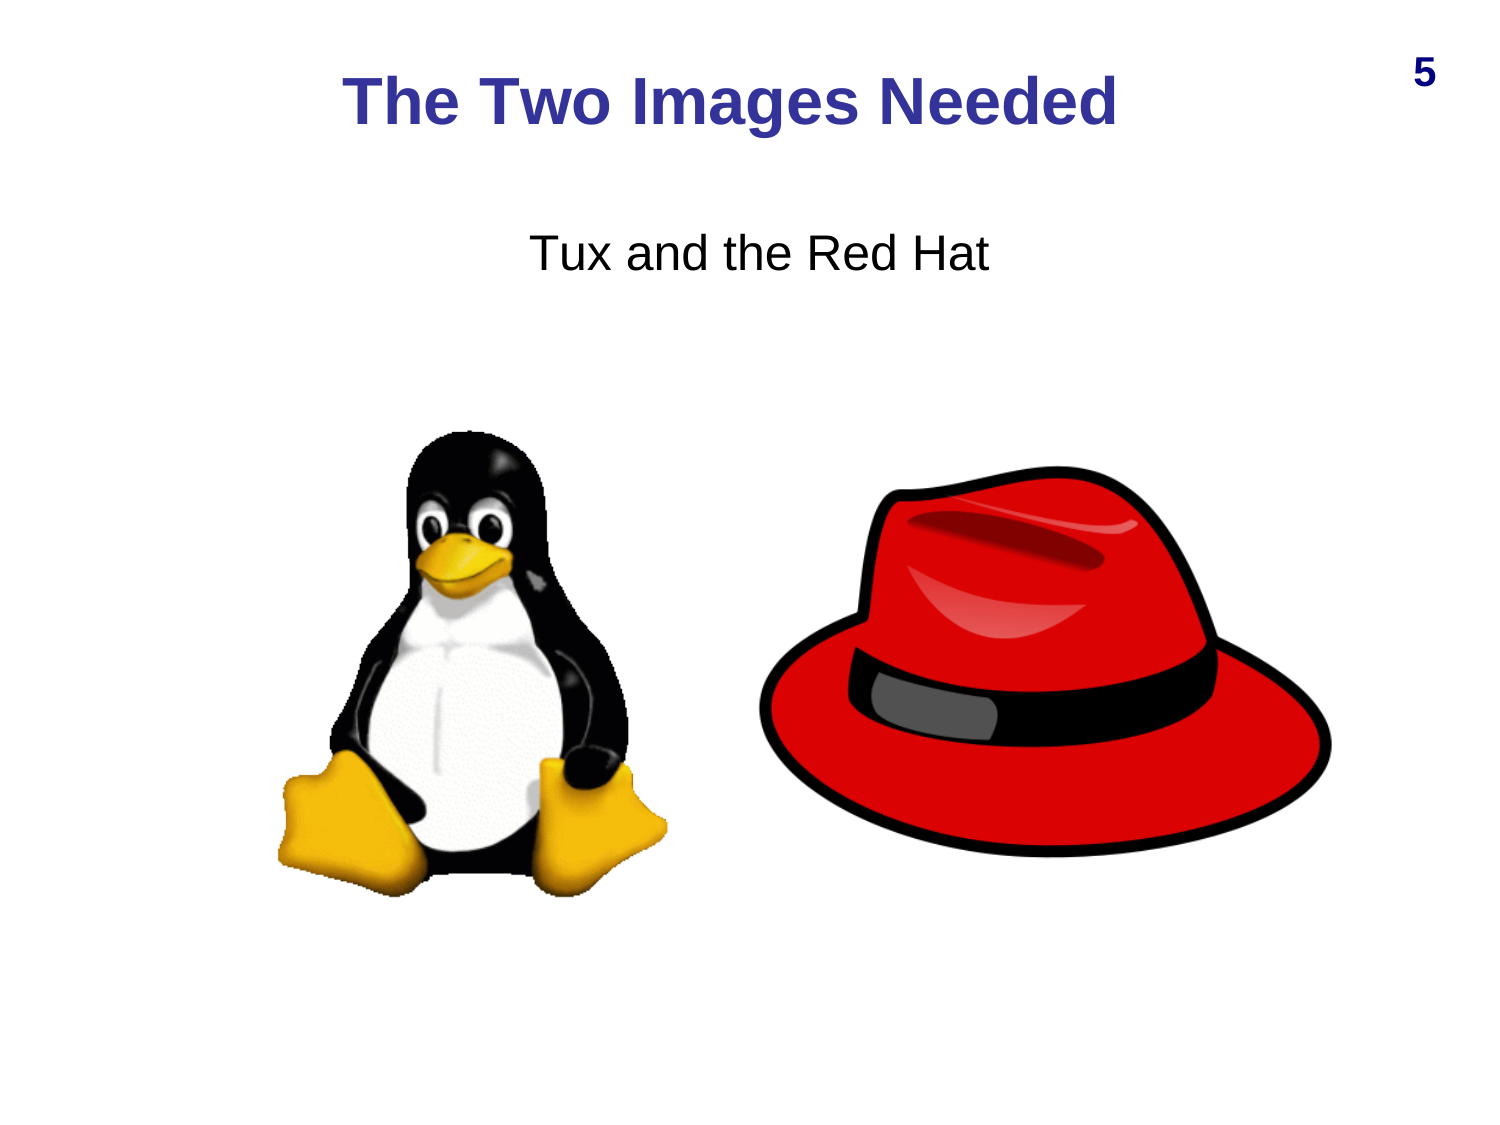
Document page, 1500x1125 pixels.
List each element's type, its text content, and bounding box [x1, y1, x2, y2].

list Tux and the Red Hat [412, 225, 1051, 300]
title The Two Images Needed [225, 52, 1238, 150]
picture [239, 374, 1351, 976]
text_box 5 [1387, 37, 1463, 103]
